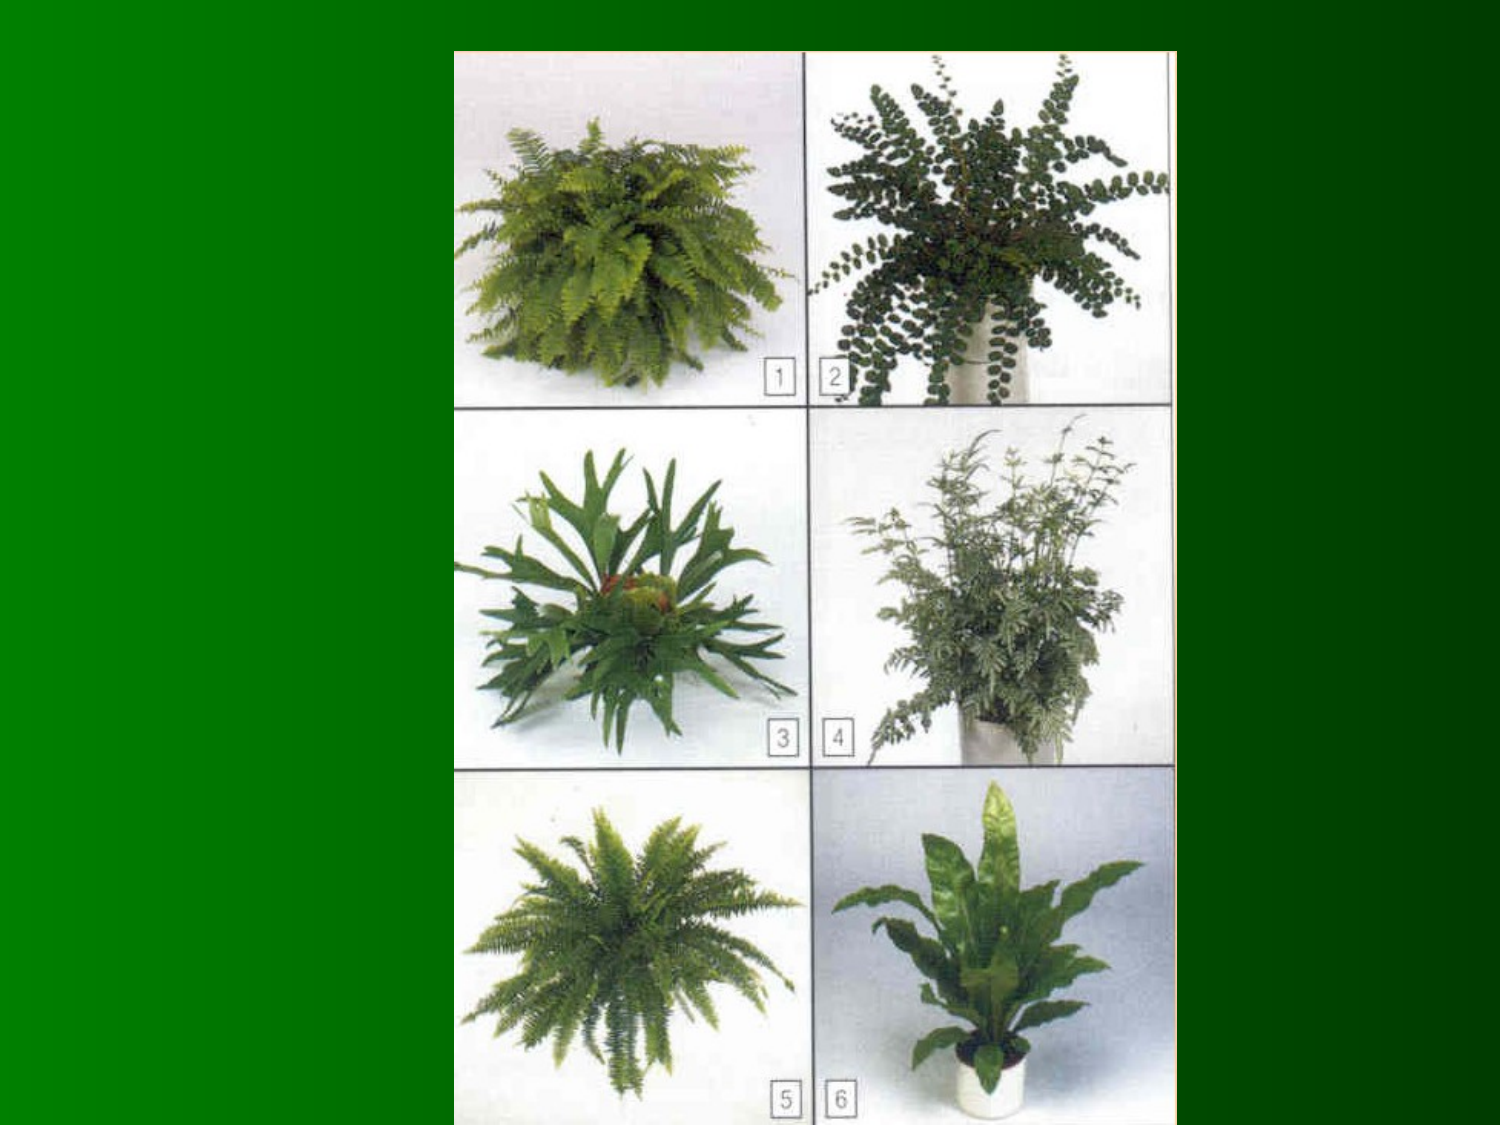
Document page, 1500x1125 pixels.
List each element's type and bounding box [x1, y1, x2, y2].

picture [454, 51, 1177, 1125]
